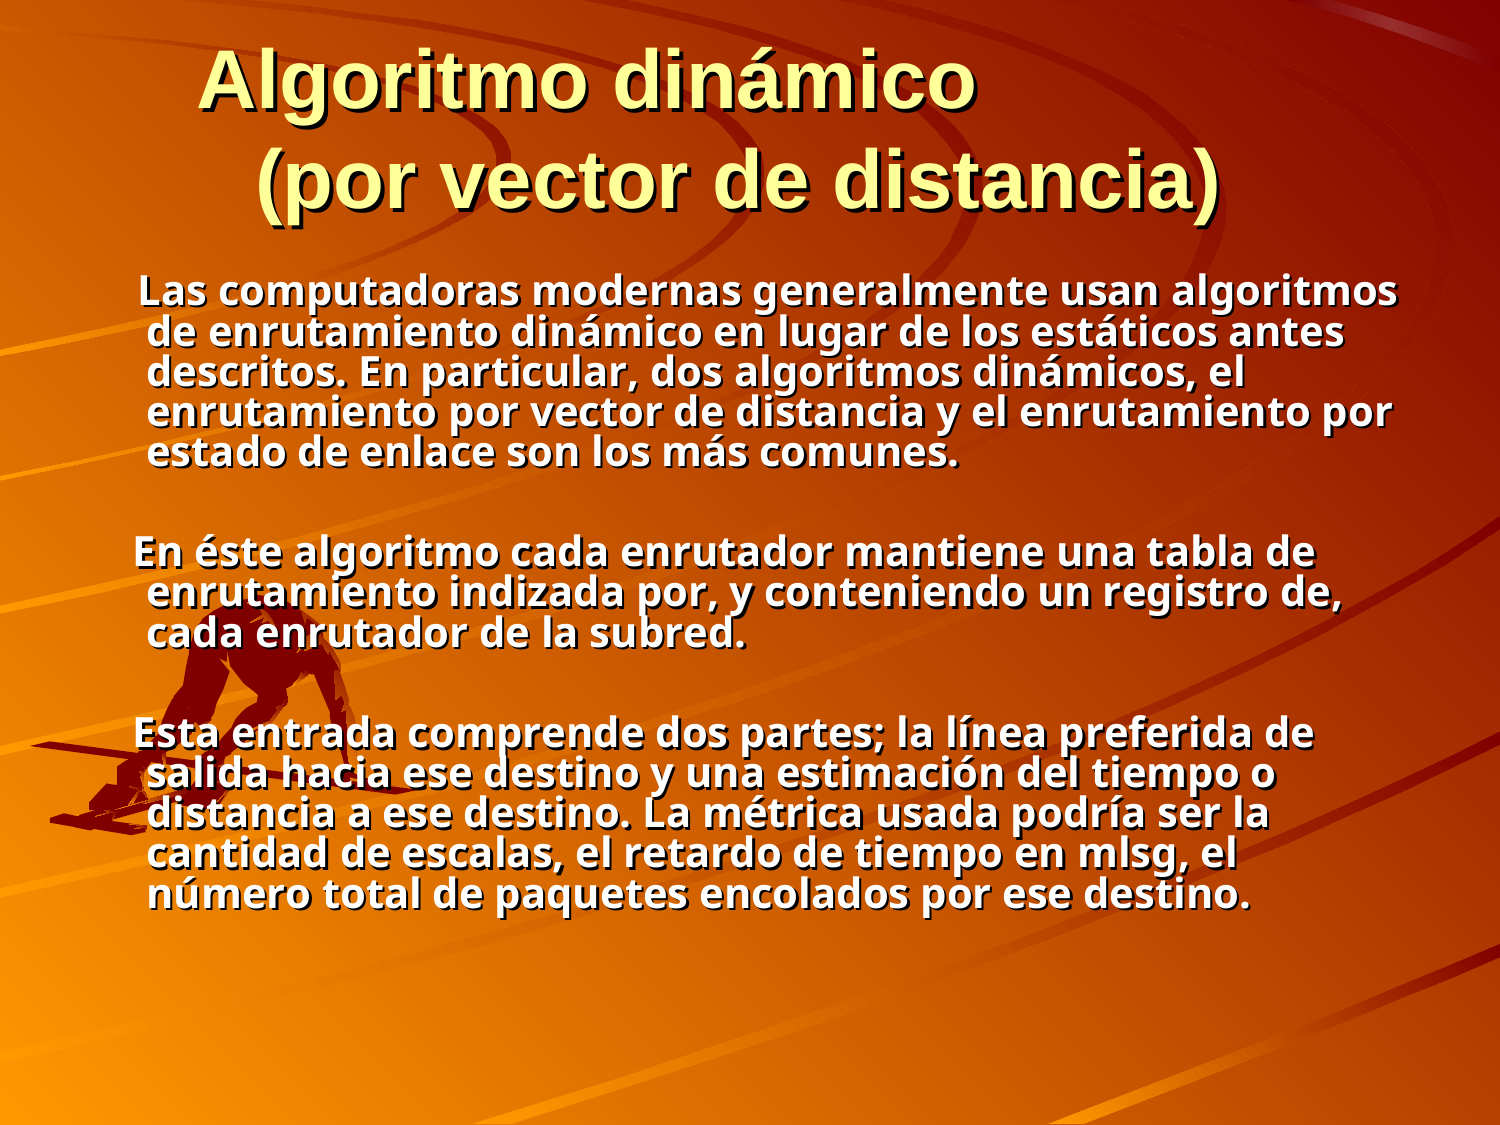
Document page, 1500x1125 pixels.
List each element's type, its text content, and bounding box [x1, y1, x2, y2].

list Las computadoras modernas generalmente usan algoritmos de enrutamiento dinámico en lugar de los estáticos antes descritos. En particular, dos algoritmos dinámicos, el enrutamiento por vector de distancia y el enrutamiento por estado de enlace son los más comunes. En éste algoritmo cada enrutador mantiene una tabla de enrutamiento indizada por, y conteniendo un registro de, cada enrutador de la subred. Esta entrada comprende dos partes; la línea preferida de salida hacia ese destino y una estimación del tiempo o distancia a ese destino. La métrica usada podría ser la cantidad de escalas, el retardo de tiempo en mlsg, el número total de paquetes encolados por ese destino. [75, 262, 1426, 1083]
title Algoritmo dinámico (por vector de distancia) [75, 17, 1426, 233]
